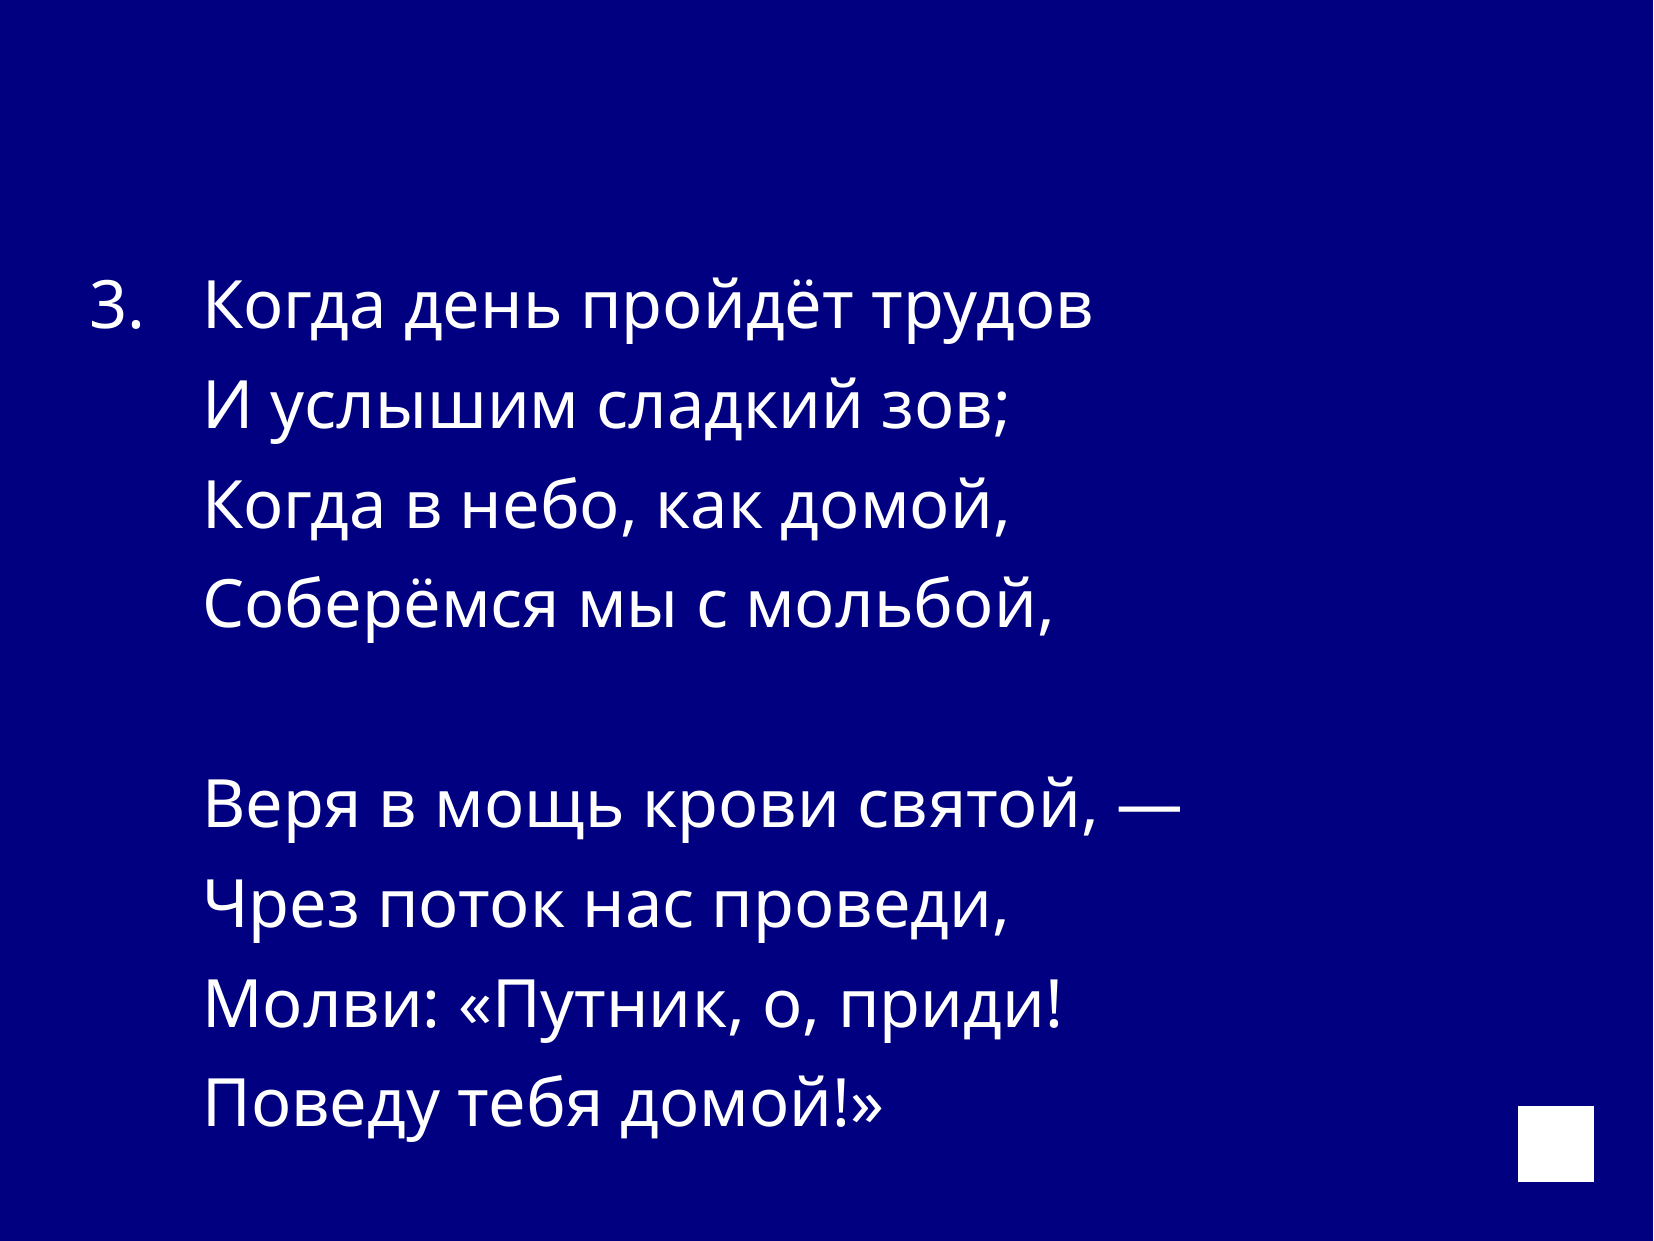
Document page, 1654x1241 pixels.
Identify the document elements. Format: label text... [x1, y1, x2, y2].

text_box [1518, 1106, 1594, 1182]
text_box 3. Когда день пройдёт трудов И услышим сладкий зов; Когда в небо, как домой, Соберёмся мы с мольбой, Веря в мощь крови святой, — Чрез поток нас проведи, Молви: «Путник, о, приди! Поведу тебя домой!» [75, 150, 1576, 1163]
